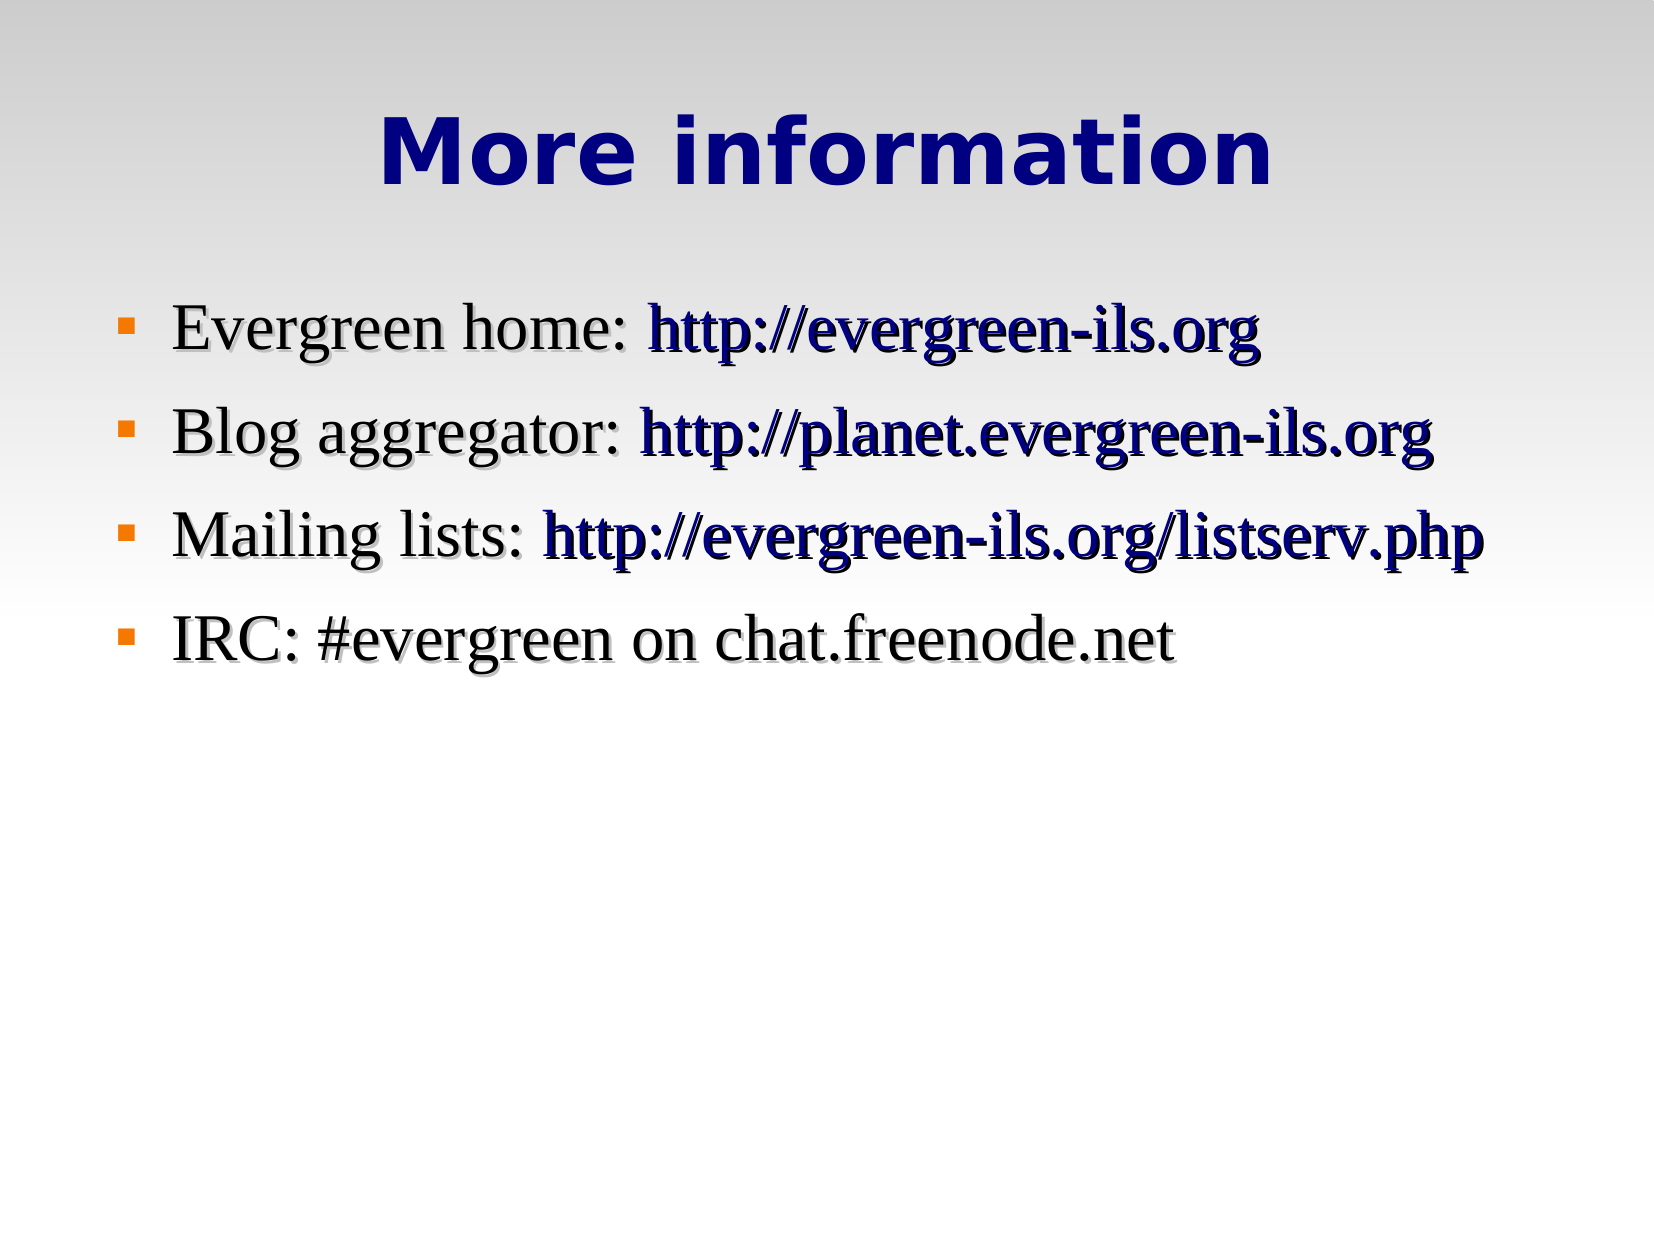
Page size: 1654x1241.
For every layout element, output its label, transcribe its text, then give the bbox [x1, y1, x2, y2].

list Evergreen home: http://evergreen-ils.org Blog aggregator: http://planet.evergreen-ils.org Mailing lists: http://evergreen-ils.org/listserv.php IRC: #evergreen on chat.freenode.net [82, 290, 1571, 1094]
title More information [82, 56, 1571, 250]
